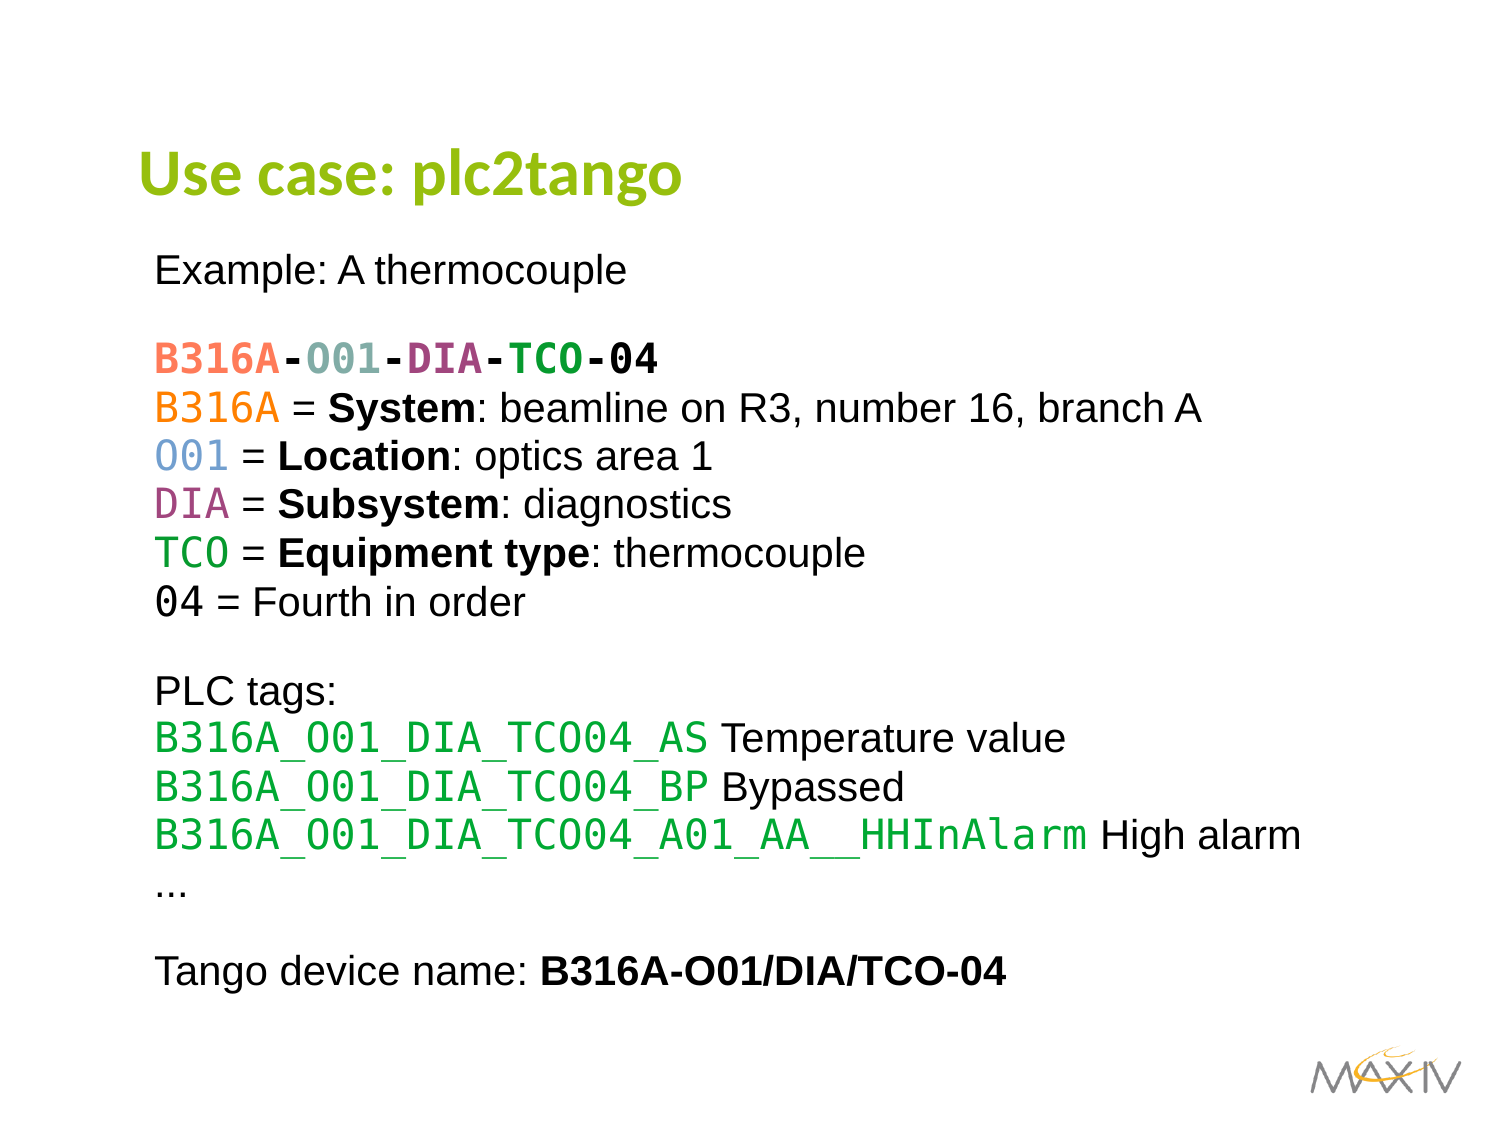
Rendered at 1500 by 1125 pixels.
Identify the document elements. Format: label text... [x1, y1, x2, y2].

title Use case: plc2tango [123, 28, 1370, 217]
picture [1370, 1045, 1463, 1094]
text_box Example: A thermocouple B316A-O01-DIA-TCO-04 B316A = System: beamline on R3, number 16, branch A O01 = Location: optics area 1 DIA = Subsystem: diagnostics TCO = Equipment type: thermocouple 04 = Fourth in order PLC tags: B316A_O01_DIA_TCO04_AS Temperature value B316A_O01_DIA_TCO04_BP Bypassed B316A_O01_DIA_TCO04_A01_AA__HHInAlarm High alarm ... Tango device name: B316A-O01/DIA/TCO-04 [139, 238, 1370, 1125]
